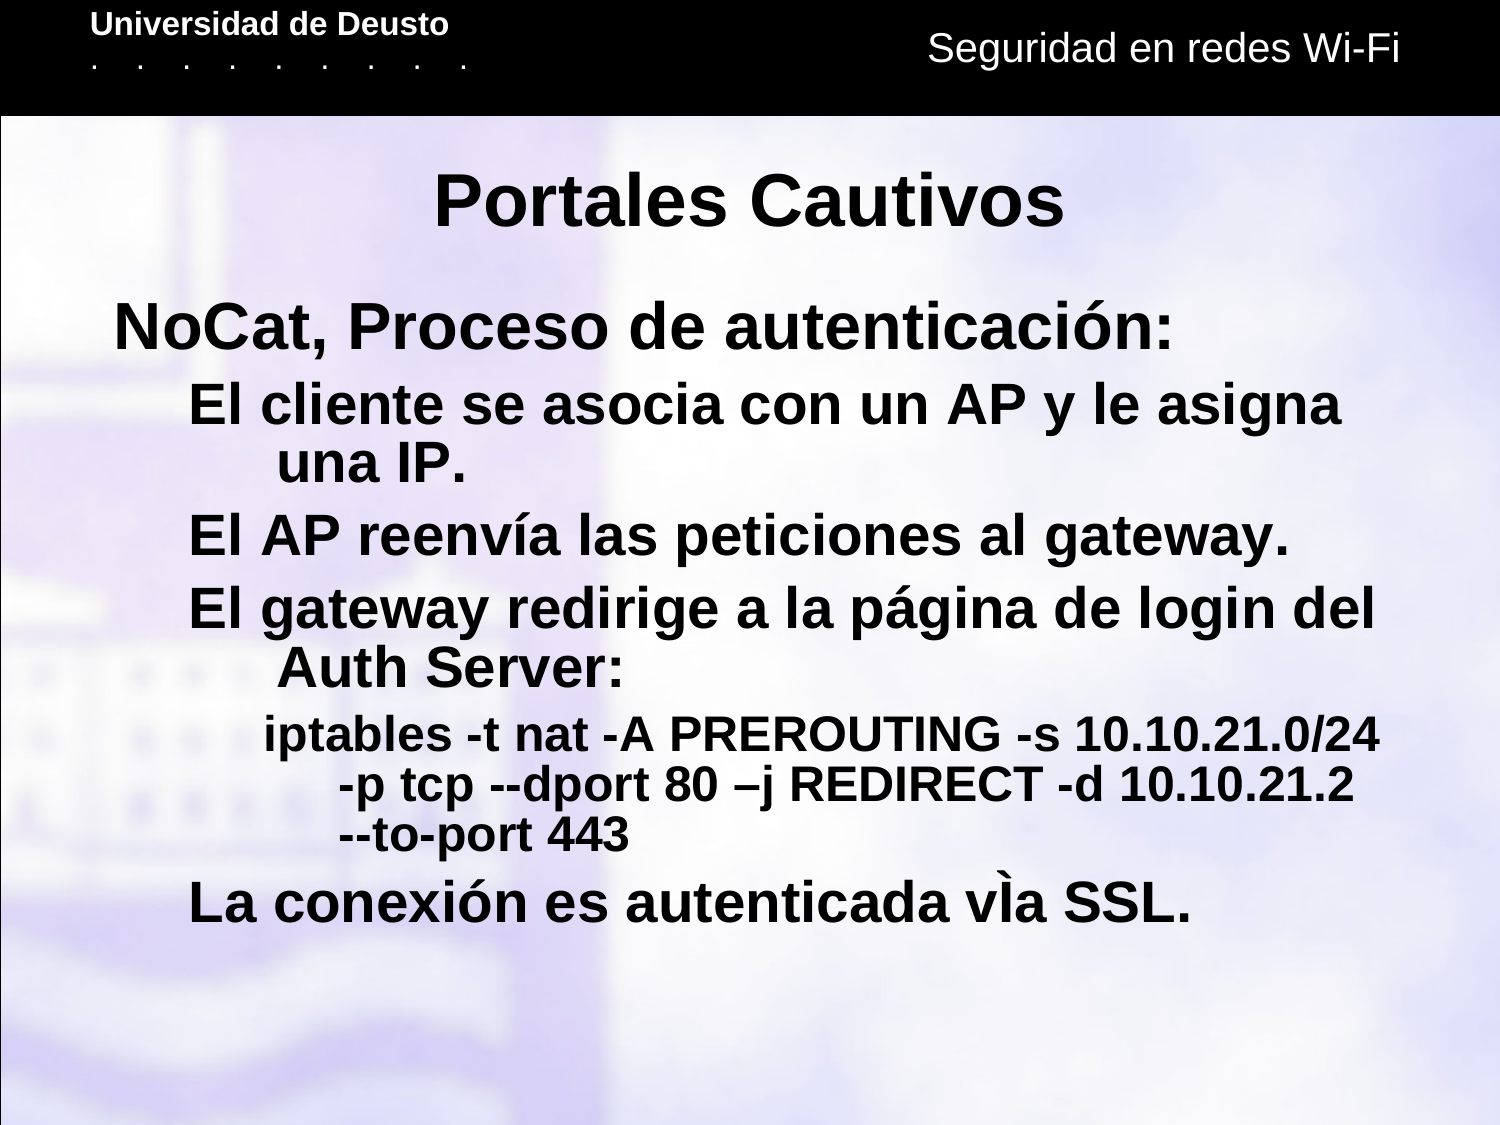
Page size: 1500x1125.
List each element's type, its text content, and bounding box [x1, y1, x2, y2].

title Portales Cautivos [112, 137, 1388, 263]
list NoCat, Proceso de autenticación: El cliente se asocia con un AP y le asigna una IP. El AP reenvía las peticiones al gateway. El gateway redirige a la página de login del Auth Server: iptables -t nat -A PREROUTING -s 10.10.21.0/24 -p tcp --dport 80 –j REDIRECT -d 10.10.21.2 --to-port 443 La conexión es autenticada vÌa SSL. [114, 295, 1390, 983]
picture [1, 116, 1500, 1125]
